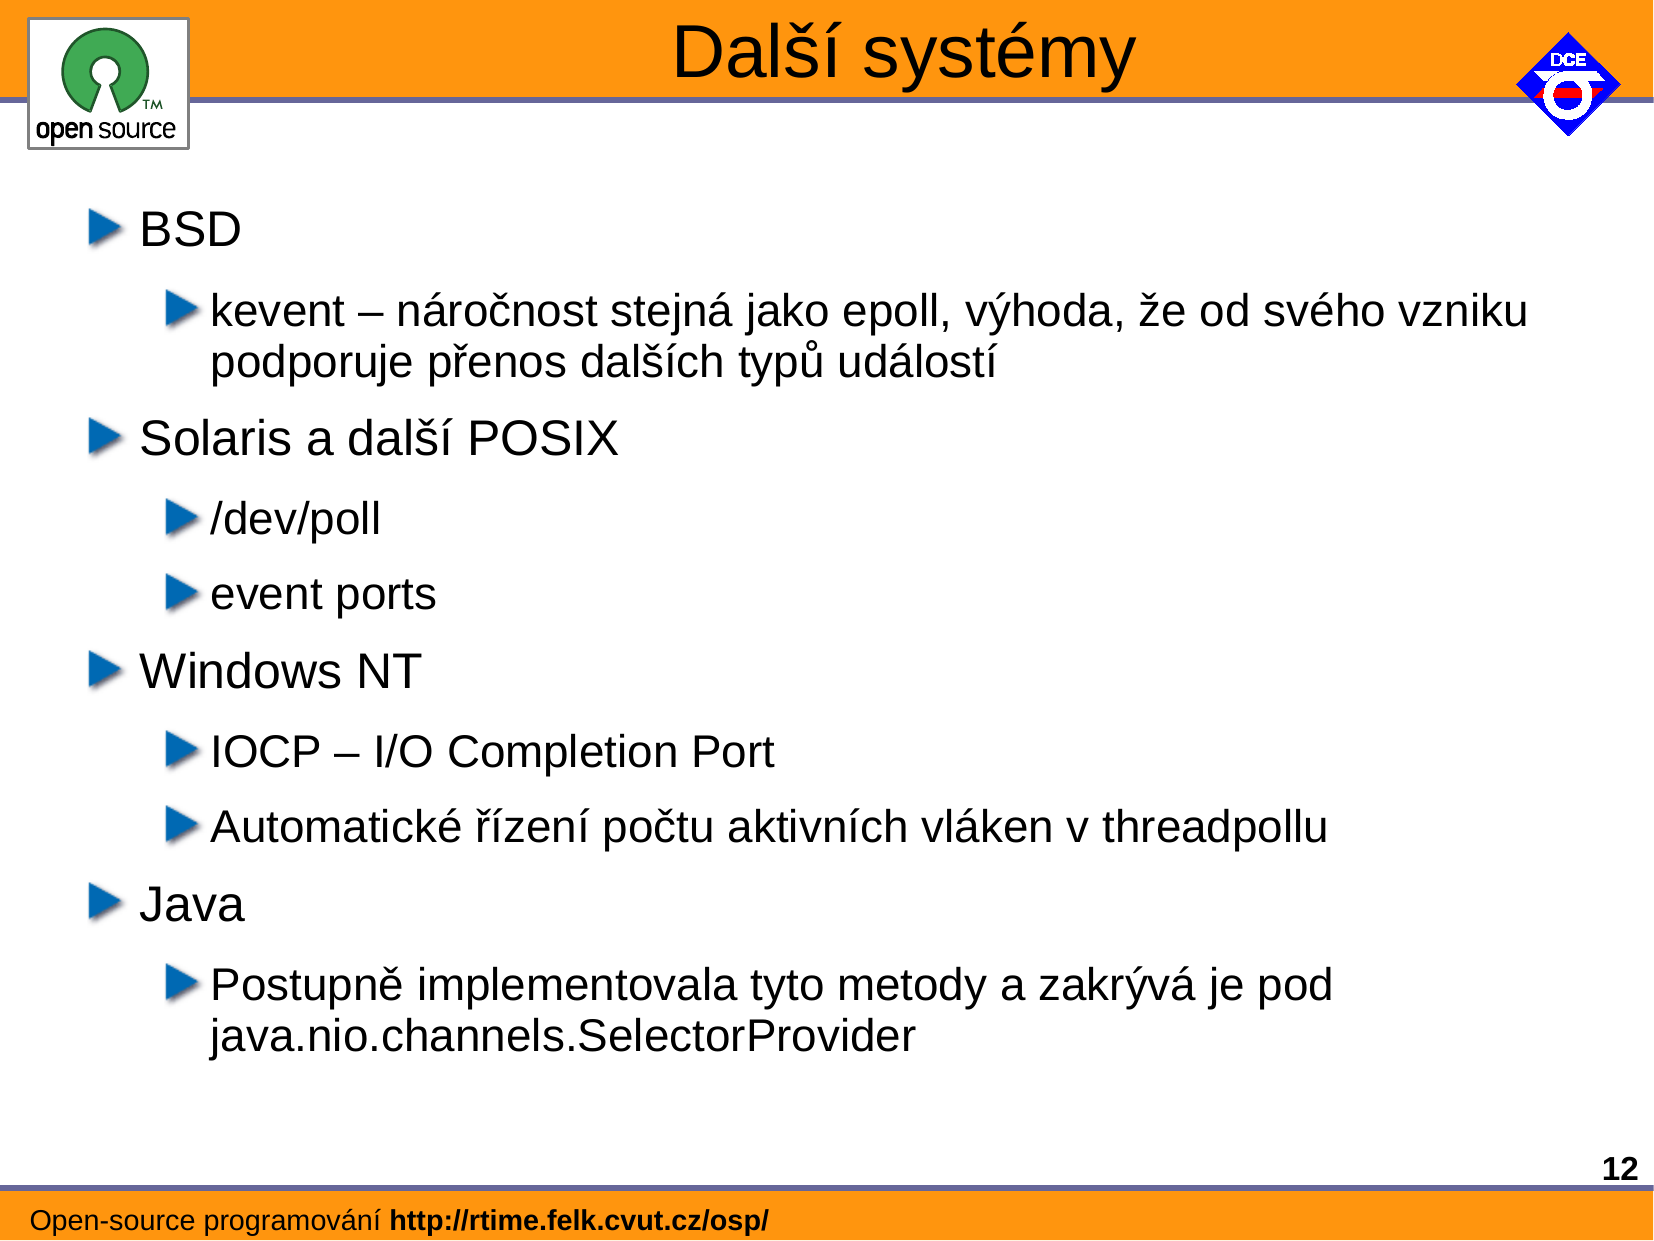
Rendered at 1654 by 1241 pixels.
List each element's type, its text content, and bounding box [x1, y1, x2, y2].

title Další systémy [178, 4, 1631, 98]
list BSD kevent – náročnost stejná jako epoll, výhoda, že od svého vzniku podporuje přenos dalších typů událostí Solaris a další POSIX /dev/poll event ports Windows NT IOCP – I/O Completion Port Automatické řízení počtu aktivních vláken v threadpollu Java Postupně implementovala tyto metody a zakrývá je pod java.nio.channels.SelectorProvider [68, 201, 1592, 1133]
